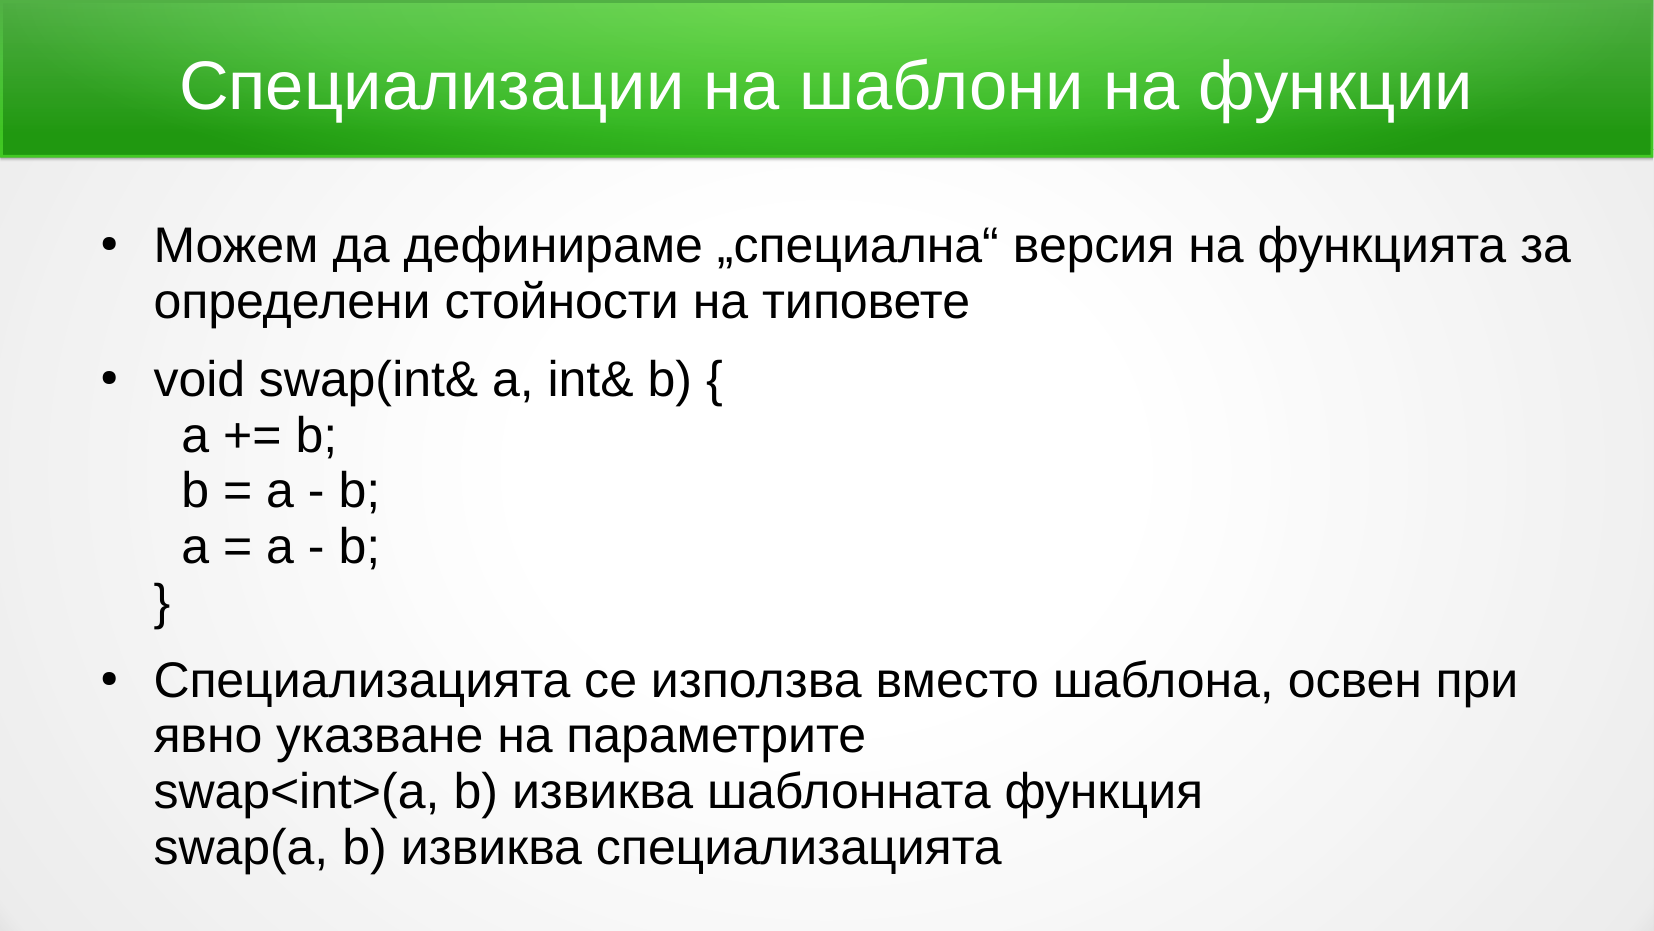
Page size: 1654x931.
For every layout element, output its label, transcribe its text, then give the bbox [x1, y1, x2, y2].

list Можем да дефинираме „специална“ версия на функцията за определени стойности на типовете void swap(int& a, int& b) { a += b; b = a - b; a = a - b; } Специализацията се използва вместо шаблона, освен при явно указване на параметрите swap<int>(a, b) извиква шаблонната функция swap(a, b) извиква специализацията [82, 217, 1583, 898]
title Специализации на шаблони на функции [82, 37, 1571, 135]
